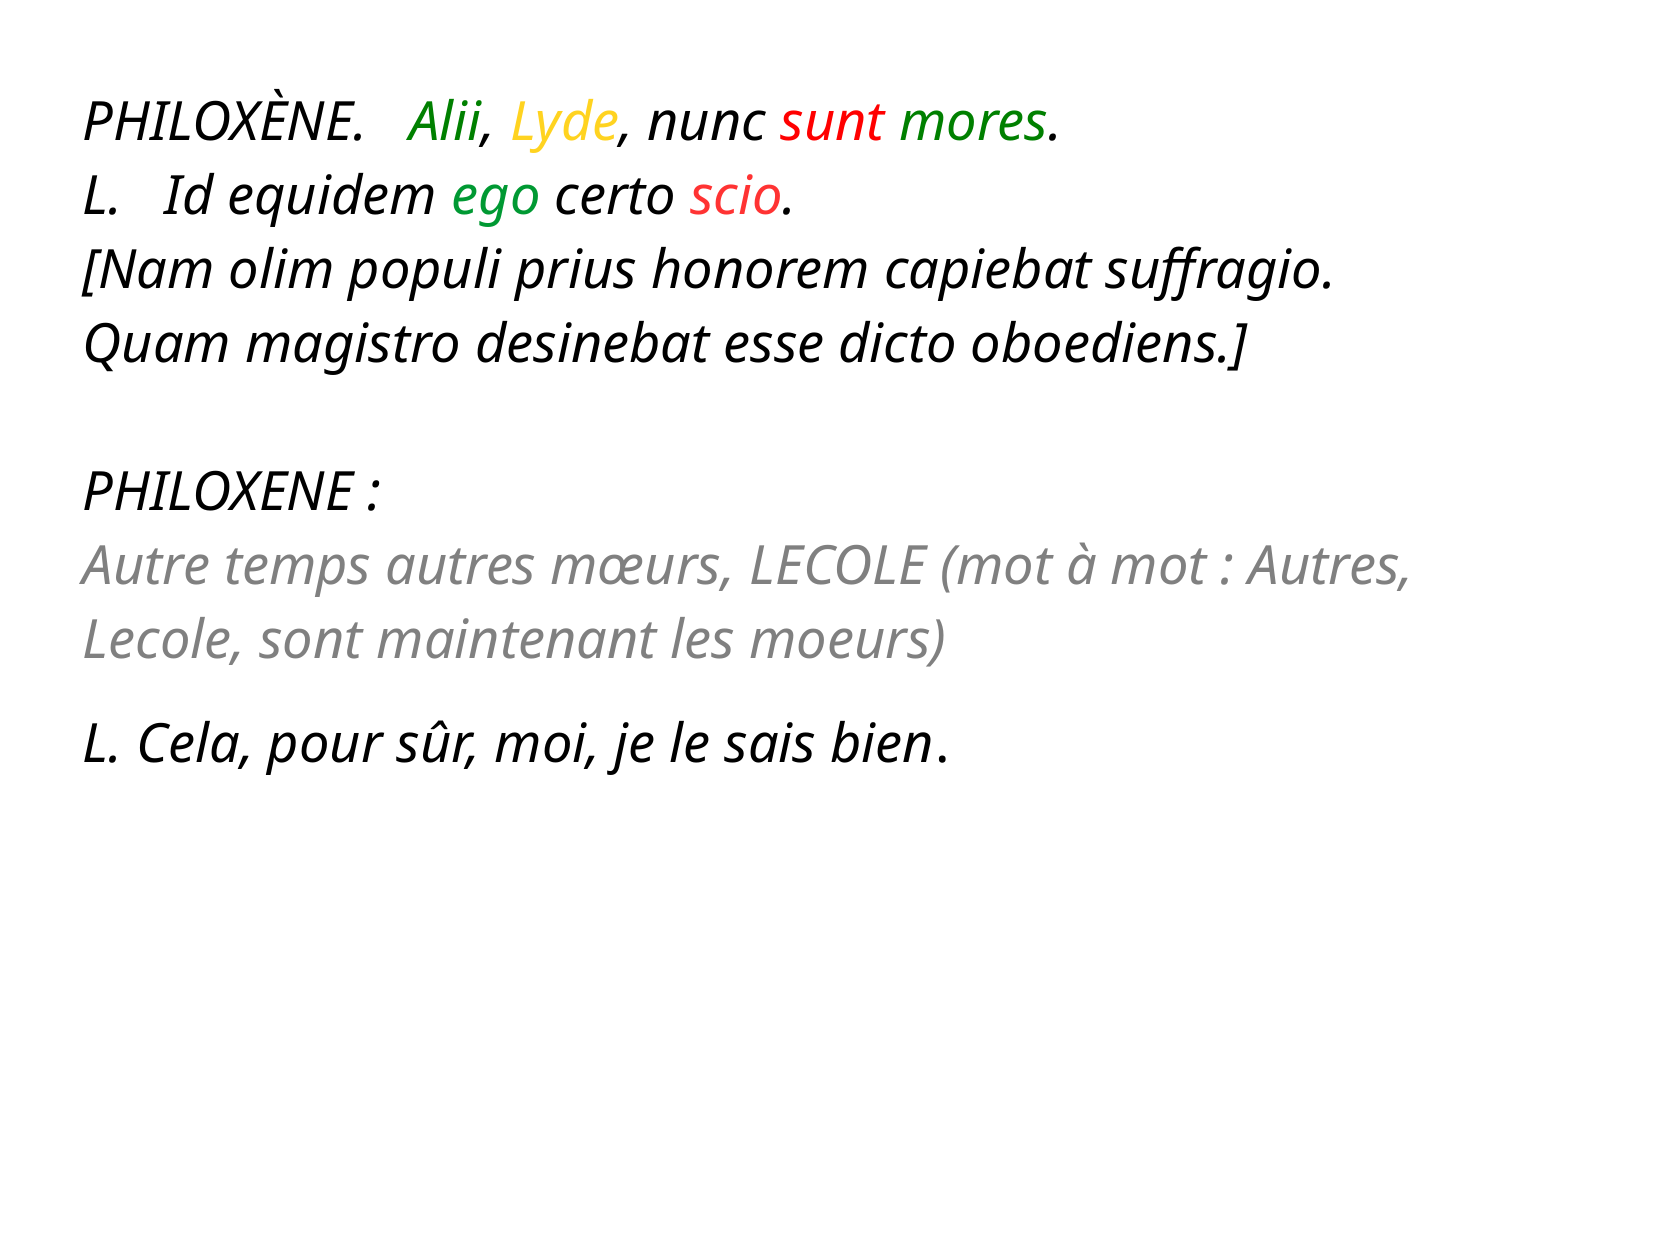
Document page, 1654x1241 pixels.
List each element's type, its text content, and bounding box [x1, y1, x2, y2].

list PHILOXÈNE. Alii, Lyde, nunc sunt mores. L. Id equidem ego certo scio. [Nam olim populi prius honorem capiebat suffragio. Quam magistro desinebat esse dicto oboediens.] PHILOXENE : Autre temps autres mœurs, LECOLE (mot à mot : Autres, Lecole, sont maintenant les moeurs) L. Cela, pour sûr, moi, je le sais bien. [82, 82, 1571, 1109]
